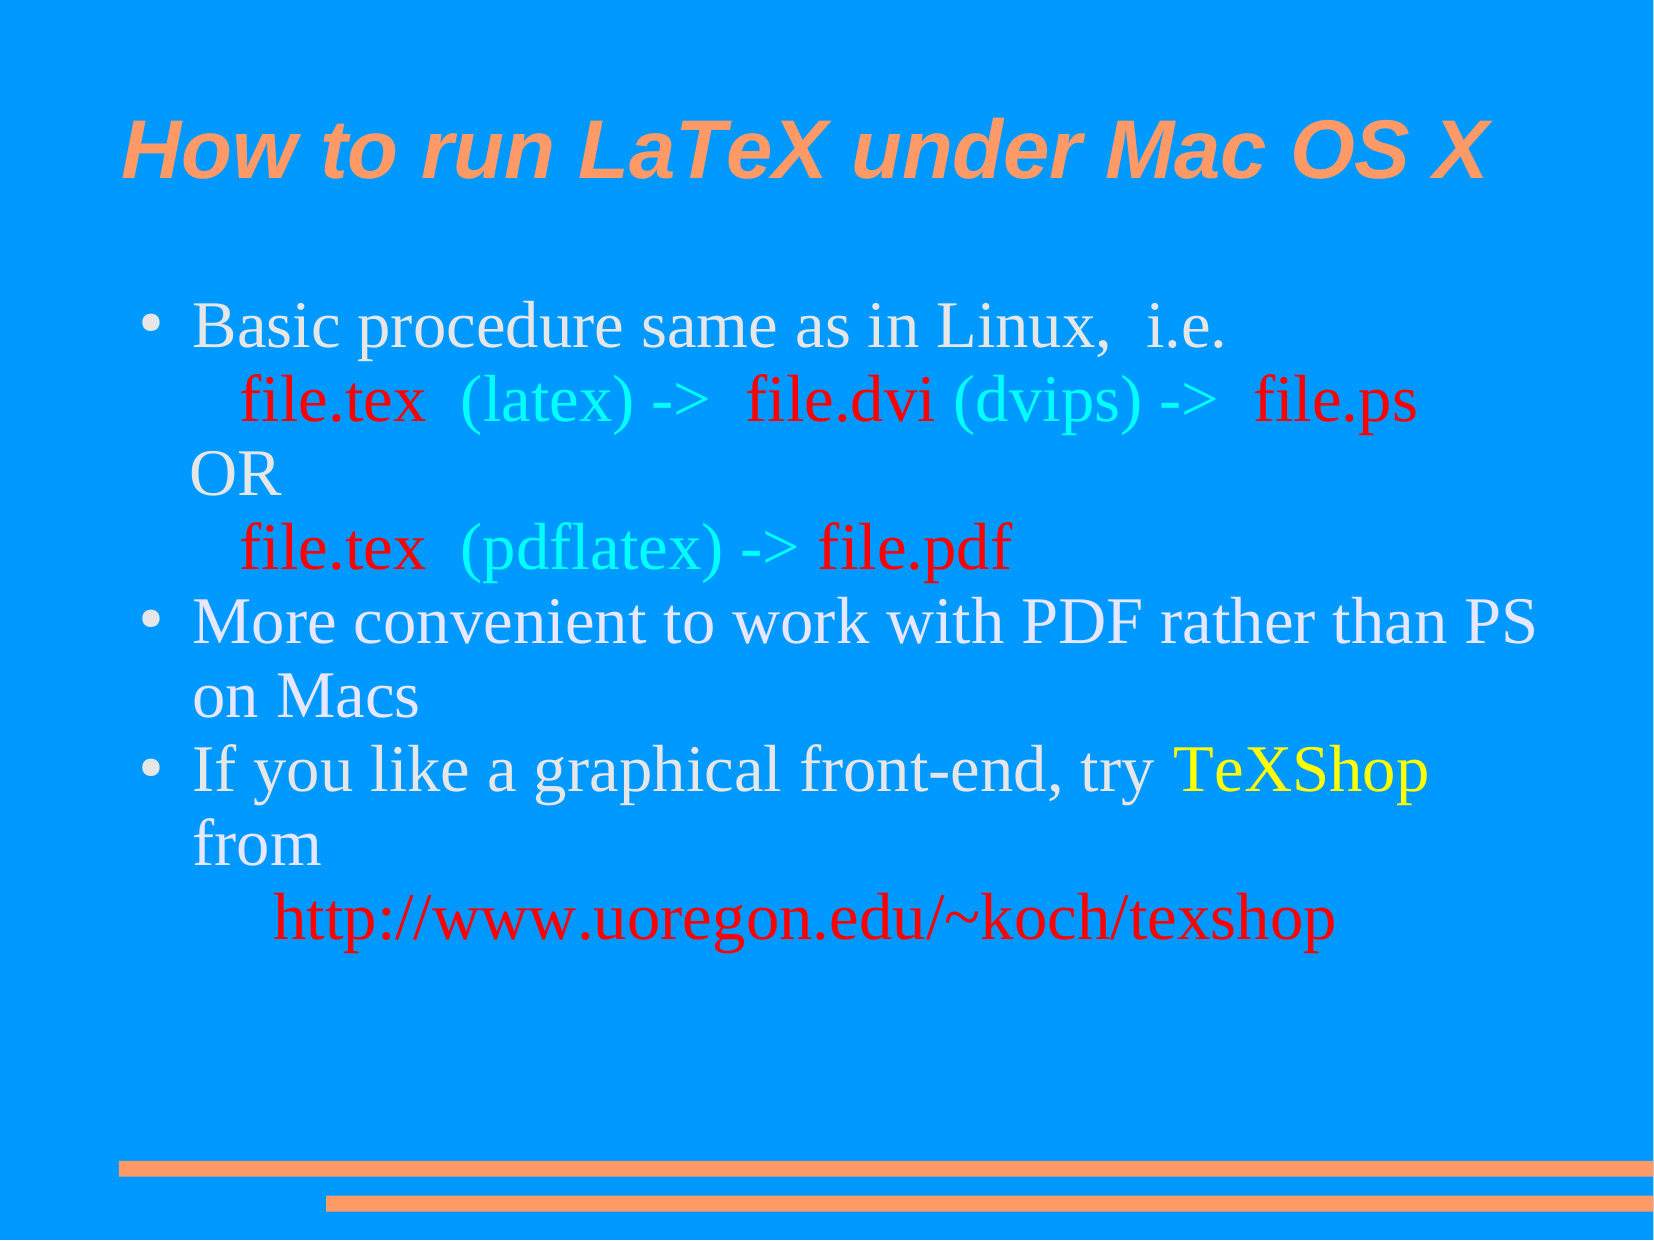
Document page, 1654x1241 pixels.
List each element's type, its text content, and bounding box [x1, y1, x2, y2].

list Basic procedure same as in Linux, i.e. file.tex (latex) -> file.dvi (dvips) -> file.ps OR file.tex (pdflatex) -> file.pdf More convenient to work with PDF rather than PS on Macs If you like a graphical front-end, try TeXShop from http://www.uoregon.edu/~koch/texshop [121, 287, 1561, 1098]
title How to run LaTeX under Mac OS X [121, 46, 1534, 254]
